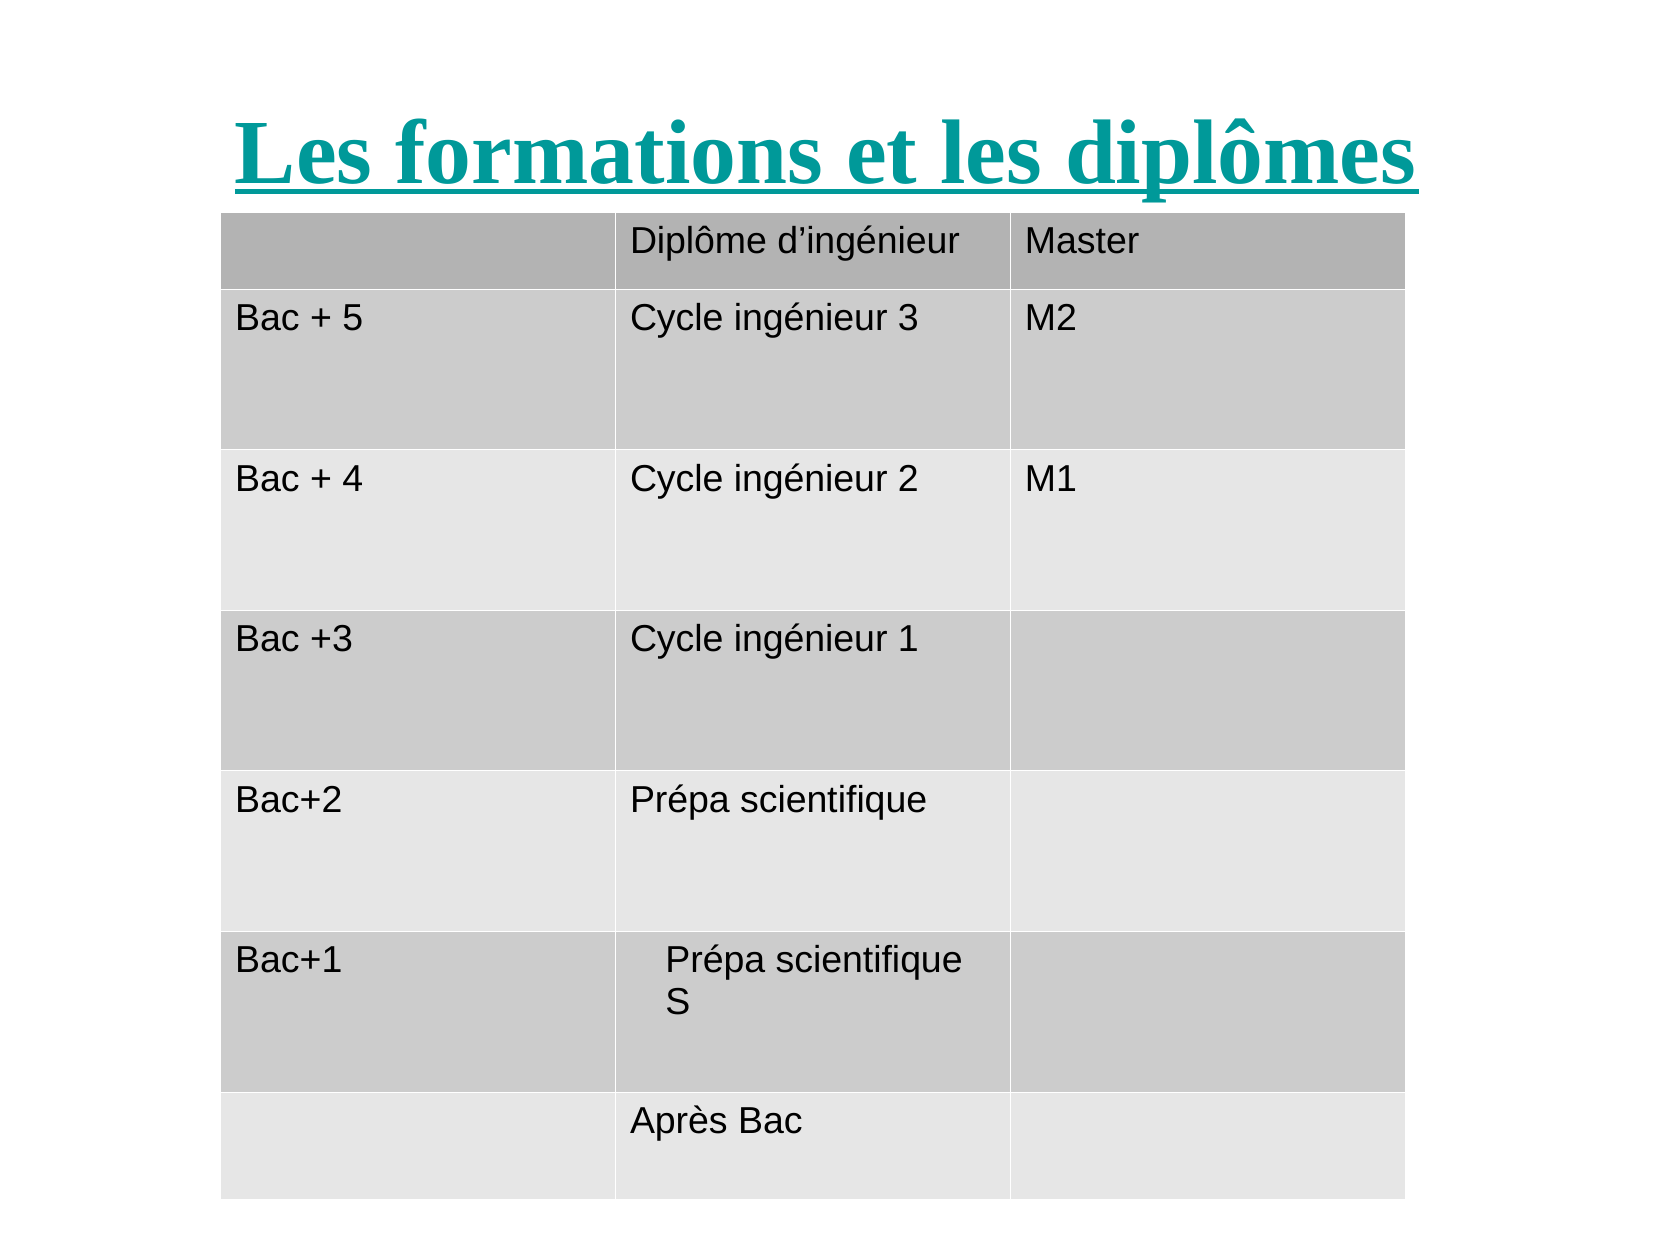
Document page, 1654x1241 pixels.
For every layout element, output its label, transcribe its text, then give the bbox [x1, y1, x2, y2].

table_cell Cycle ingénieur 1 [616, 611, 1010, 770]
table_cell Bac +3 [221, 611, 615, 770]
table_cell Bac+2 [221, 771, 615, 931]
table_cell M2 [1011, 290, 1405, 449]
table_cell Après Bac [616, 1093, 1010, 1199]
table_cell Cycle ingénieur 2 [616, 450, 1010, 610]
title Les formations et les diplômes [82, 49, 1571, 257]
table_header Master [1011, 213, 1405, 289]
table_cell Bac + 4 [221, 450, 615, 610]
table_cell [221, 1093, 615, 1199]
table_header [221, 213, 615, 289]
table_header Diplôme d’ingénieur [616, 213, 1010, 289]
table_cell M1 [1011, 450, 1405, 610]
table_cell [1011, 611, 1405, 770]
table_cell Prépa scientifique [616, 771, 1010, 931]
table_cell Prépa scientifique S [616, 932, 1010, 1092]
table_cell [1011, 1093, 1405, 1199]
table_cell Bac+1 [221, 932, 615, 1092]
table_cell [1011, 771, 1405, 931]
table_cell [1011, 932, 1405, 1092]
table_cell Bac + 5 [221, 290, 615, 449]
table_cell Cycle ingénieur 3 [616, 290, 1010, 449]
